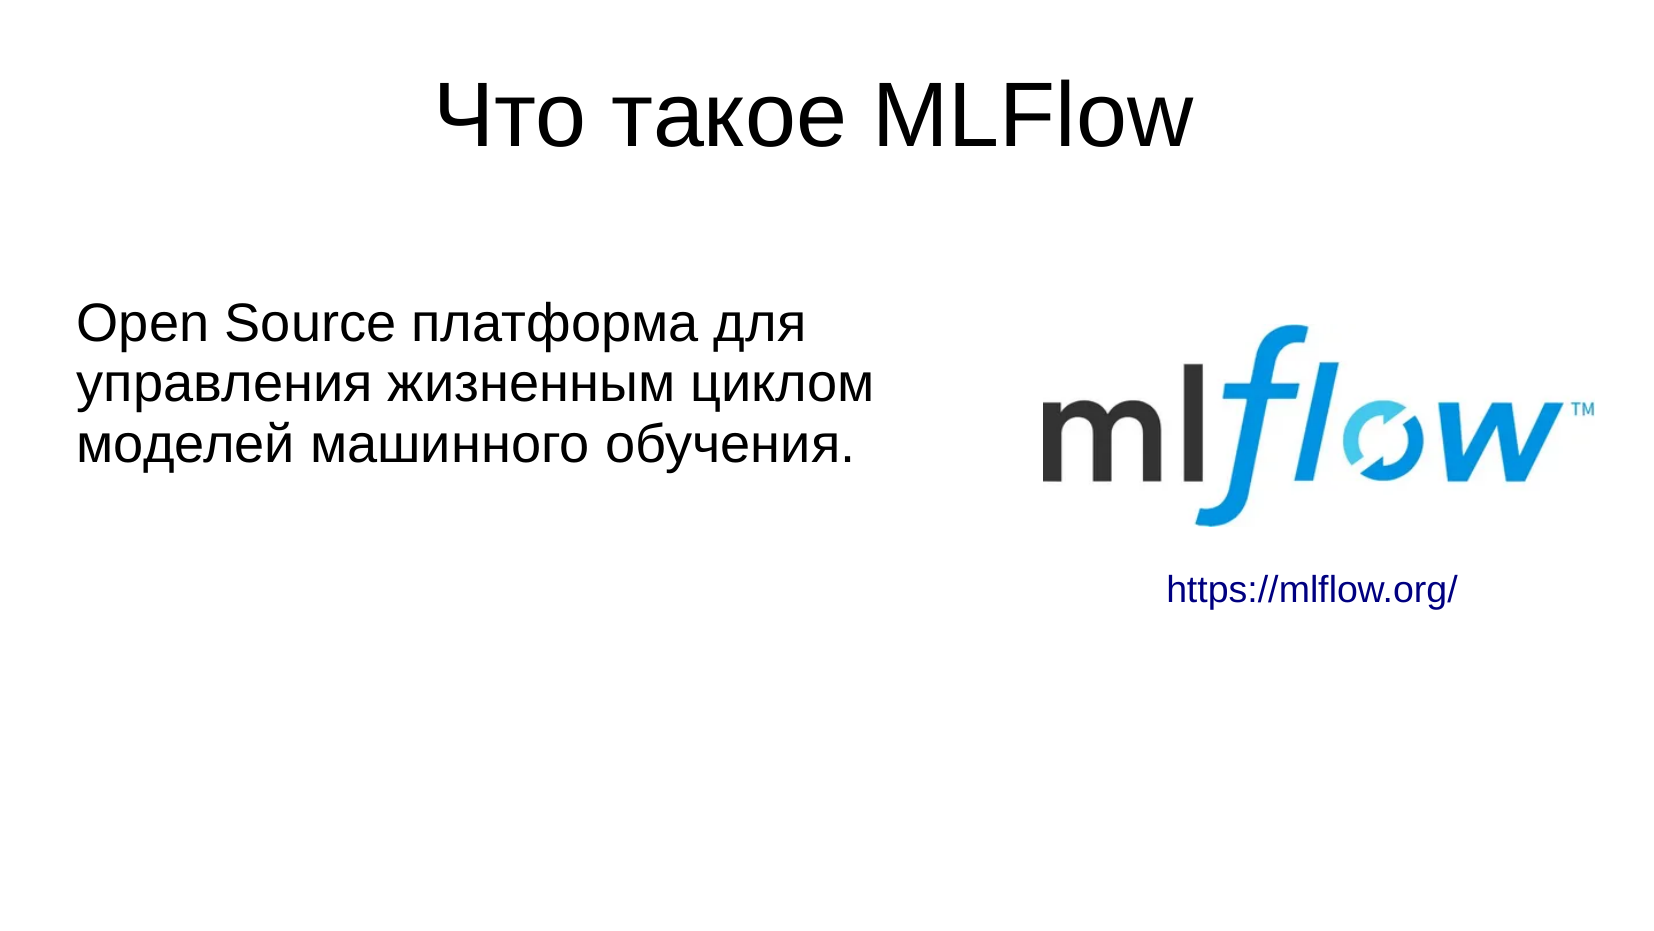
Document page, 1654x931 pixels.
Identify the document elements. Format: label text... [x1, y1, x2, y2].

text_box https://mlflow.org/ [1151, 561, 1484, 618]
picture [1043, 324, 1595, 527]
title Что такое MLFlow [82, 37, 1571, 193]
subtitle Open Source платформа для управления жизненным циклом моделей машинного обучения. [76, 217, 1004, 758]
